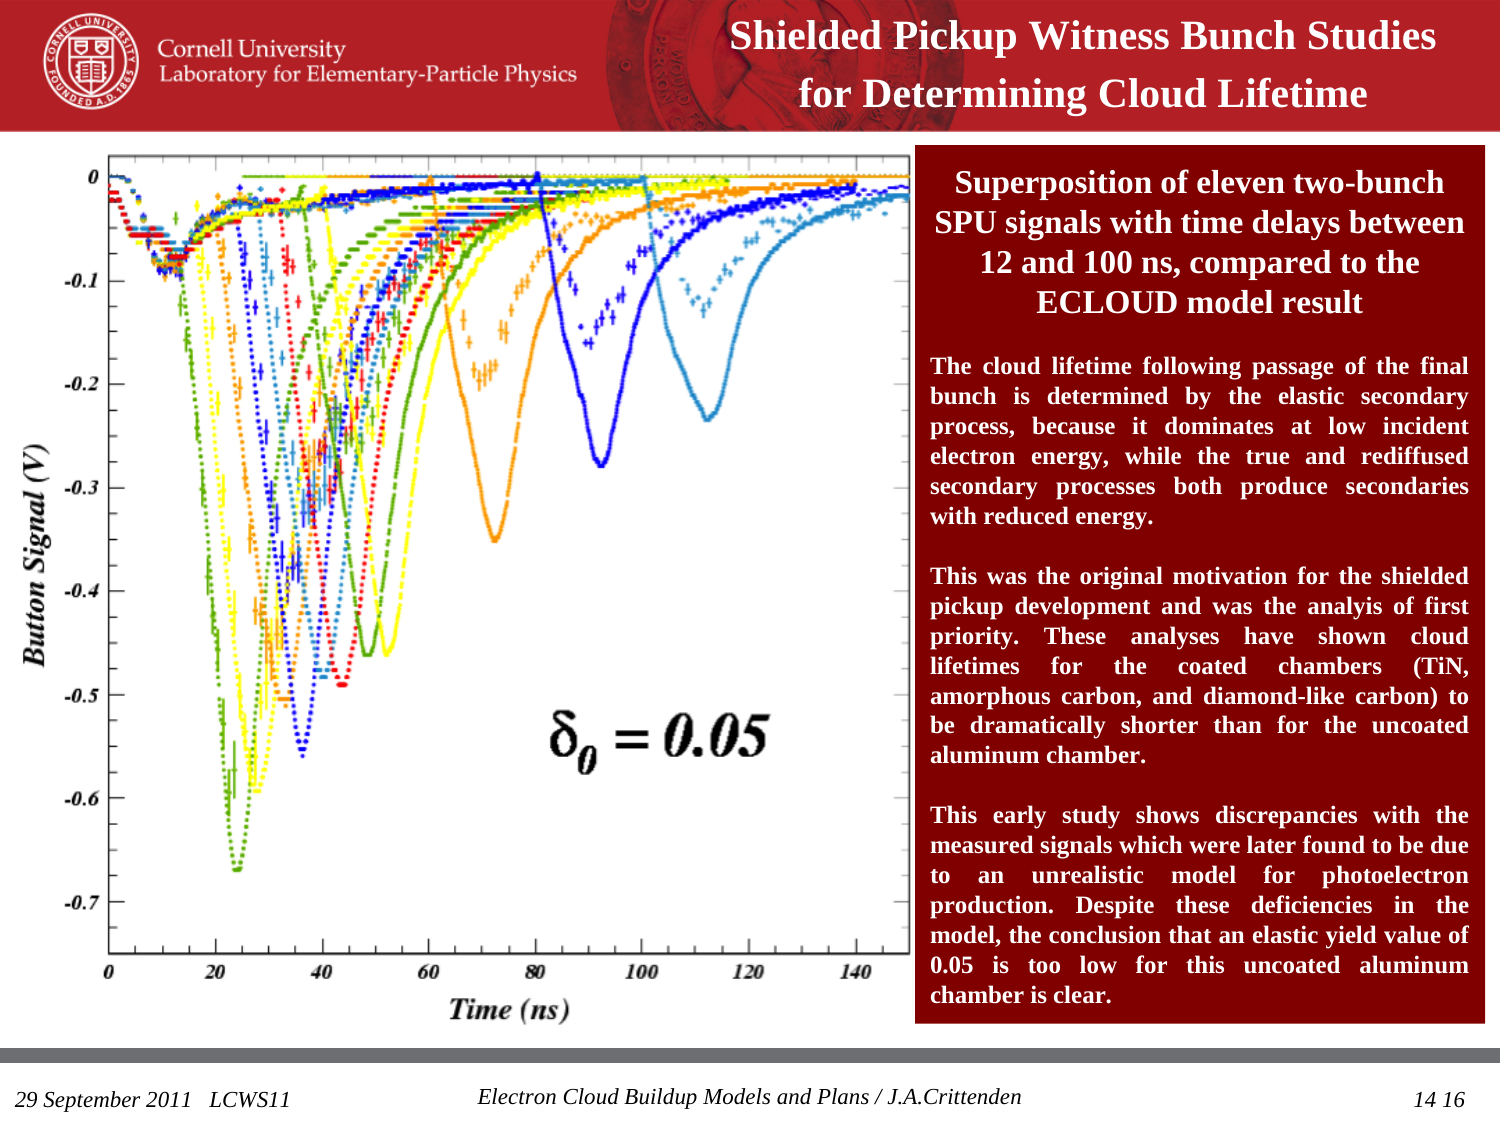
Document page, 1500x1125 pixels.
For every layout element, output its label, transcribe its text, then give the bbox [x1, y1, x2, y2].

text_box Superposition of eleven two-bunch SPU signals with time delays between 12 and 100 ns, compared to the ECLOUD model result The cloud lifetime following passage of the final bunch is determined by the elastic secondary process, because it dominates at low incident electron energy, while the true and rediffused secondary processes both produce secondaries with reduced energy. This was the original motivation for the shielded pickup development and was the analyis of first priority. These analyses have shown cloud lifetimes for the coated chambers (TiN, amorphous carbon, and diamond-like carbon) to be dramatically shorter than for the uncoated aluminum chamber. This early study shows discrepancies with the measured signals which were later found to be due to an unrealistic model for photoelectron production. Despite these deficiencies in the model, the conclusion that an elastic yield value of 0.05 is too low for this uncoated aluminum chamber is clear. [915, 145, 1486, 1024]
picture [15, 149, 916, 1029]
picture [0, 0, 1500, 132]
title Shielded Pickup Witness Bunch Studies for Determining Cloud Lifetime [675, 0, 1492, 117]
